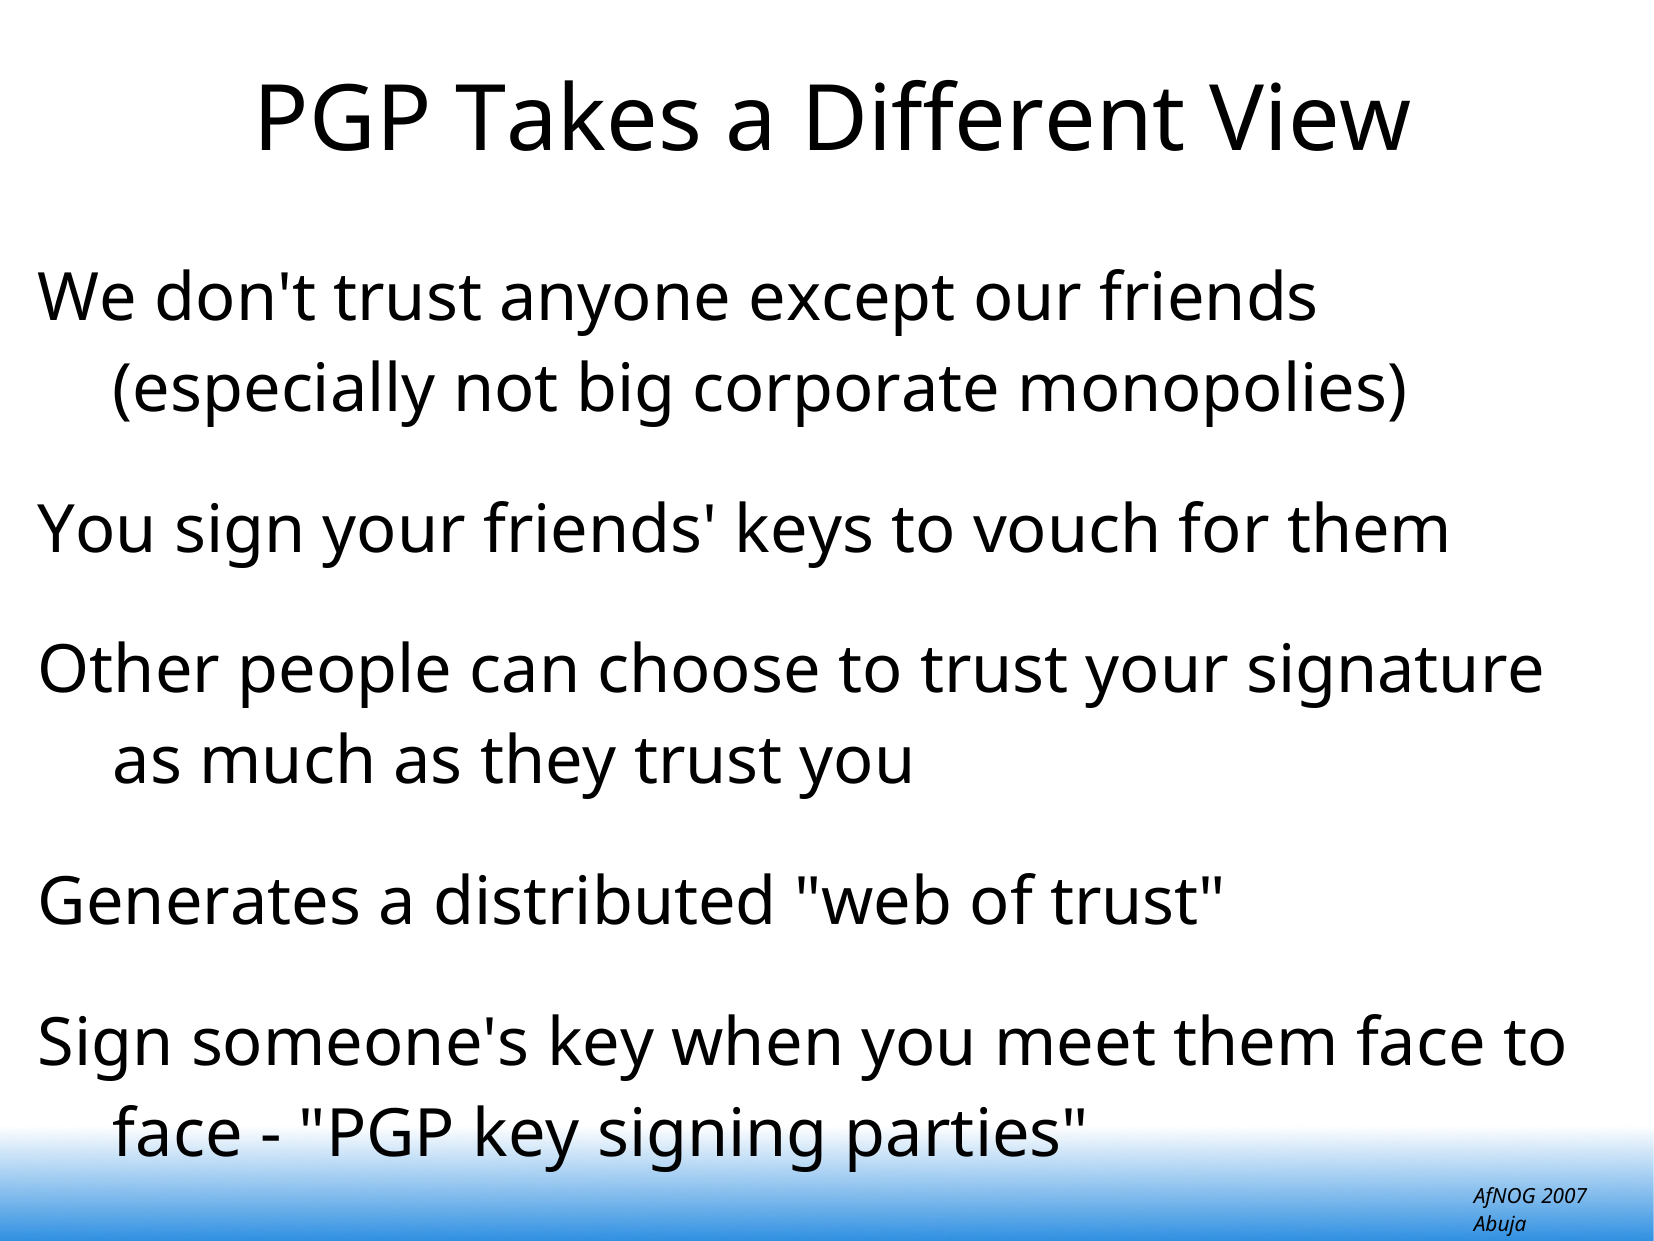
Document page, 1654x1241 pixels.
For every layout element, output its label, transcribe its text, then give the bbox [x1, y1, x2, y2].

list We don't trust anyone except our friends (especially not big corporate monopolies) You sign your friends' keys to vouch for them Other people can choose to trust your signature as much as they trust you Generates a distributed "web of trust" Sign someone's key when you meet them face to face - "PGP key signing parties" [37, 249, 1604, 1227]
title PGP Takes a Different View [111, 52, 1556, 168]
picture [0, 1124, 1654, 1241]
